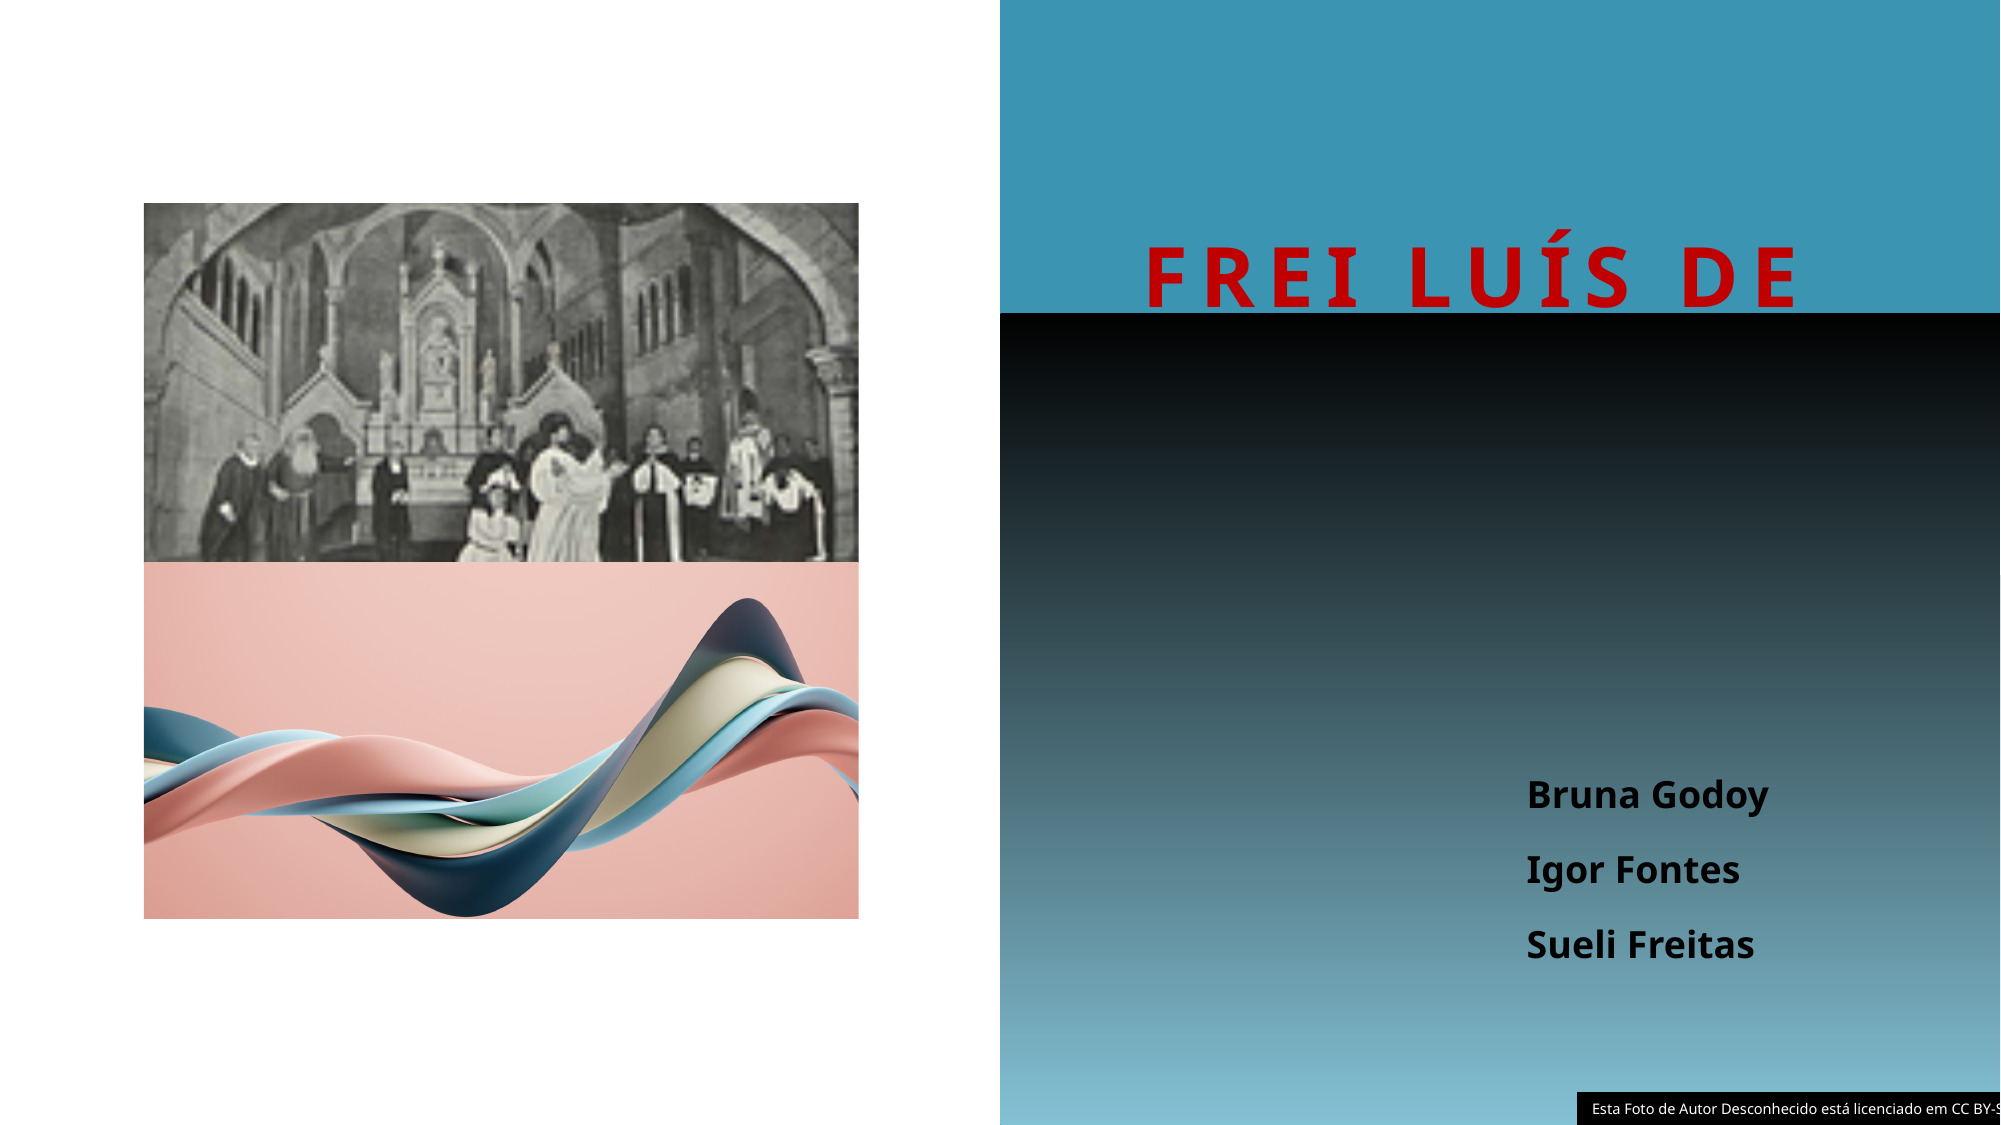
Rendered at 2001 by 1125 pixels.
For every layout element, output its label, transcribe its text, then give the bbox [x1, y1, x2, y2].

text_box Esta Foto de Autor Desconhecido está licenciado em CC BY-SA [1577, 1092, 2000, 1125]
subtitle Bruna Godoy Igor Fontes Sueli Freitas [1511, 755, 1844, 1001]
title Frei luís de Sousa Almeida Garrett [1000, 125, 1966, 531]
text_box [0, 0, 2000, 1125]
picture [143, 203, 859, 919]
